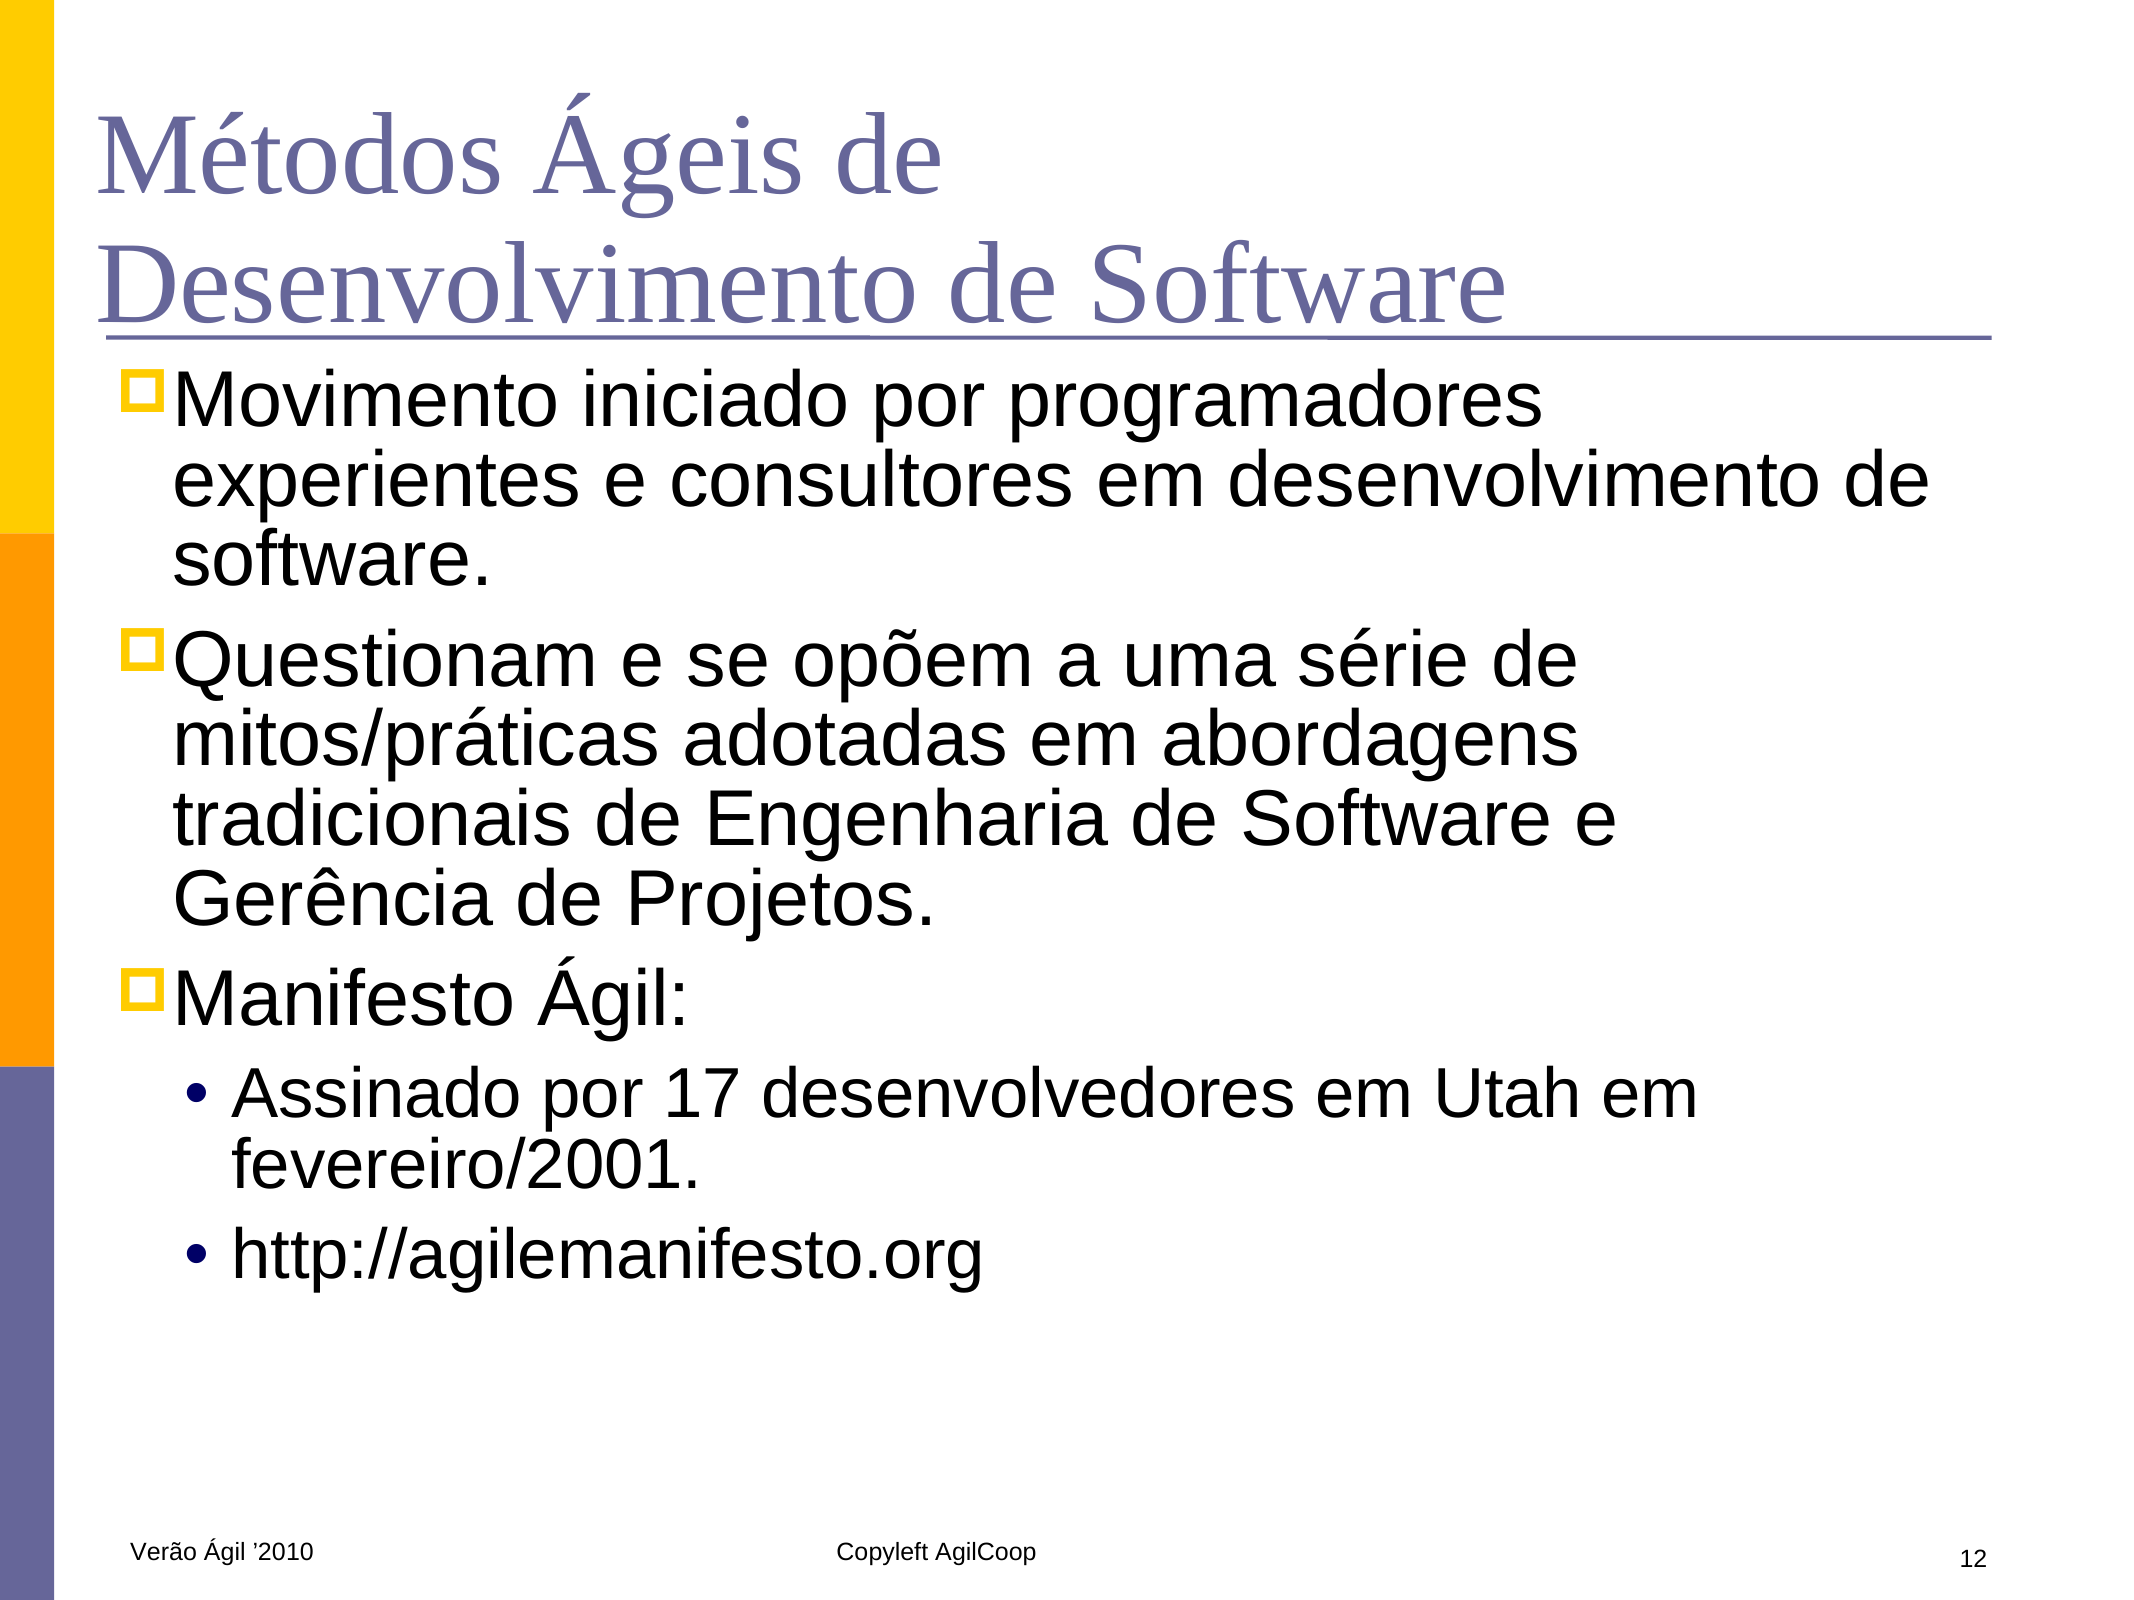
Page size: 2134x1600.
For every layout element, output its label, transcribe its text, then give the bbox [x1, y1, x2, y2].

text_box Copyleft AgilCoop [827, 1535, 1271, 1582]
text_box [0, 0, 55, 1600]
title Métodos Ágeis de Desenvolvimento de Software [77, 49, 1998, 357]
text_box Verão Ágil ’2010 [120, 1535, 438, 1582]
list Movimento iniciado por programadores experientes e consultores em desenvolvimento de software. Questionam e se opõem a uma série de mitos/práticas adotadas em abordagens tradicionais de Engenharia de Software e Gerência de Projetos. Manifesto Ágil: Assinado por 17 desenvolvedores em Utah em fevereiro/2001. http://agilemanifesto.org [103, 354, 1971, 1310]
